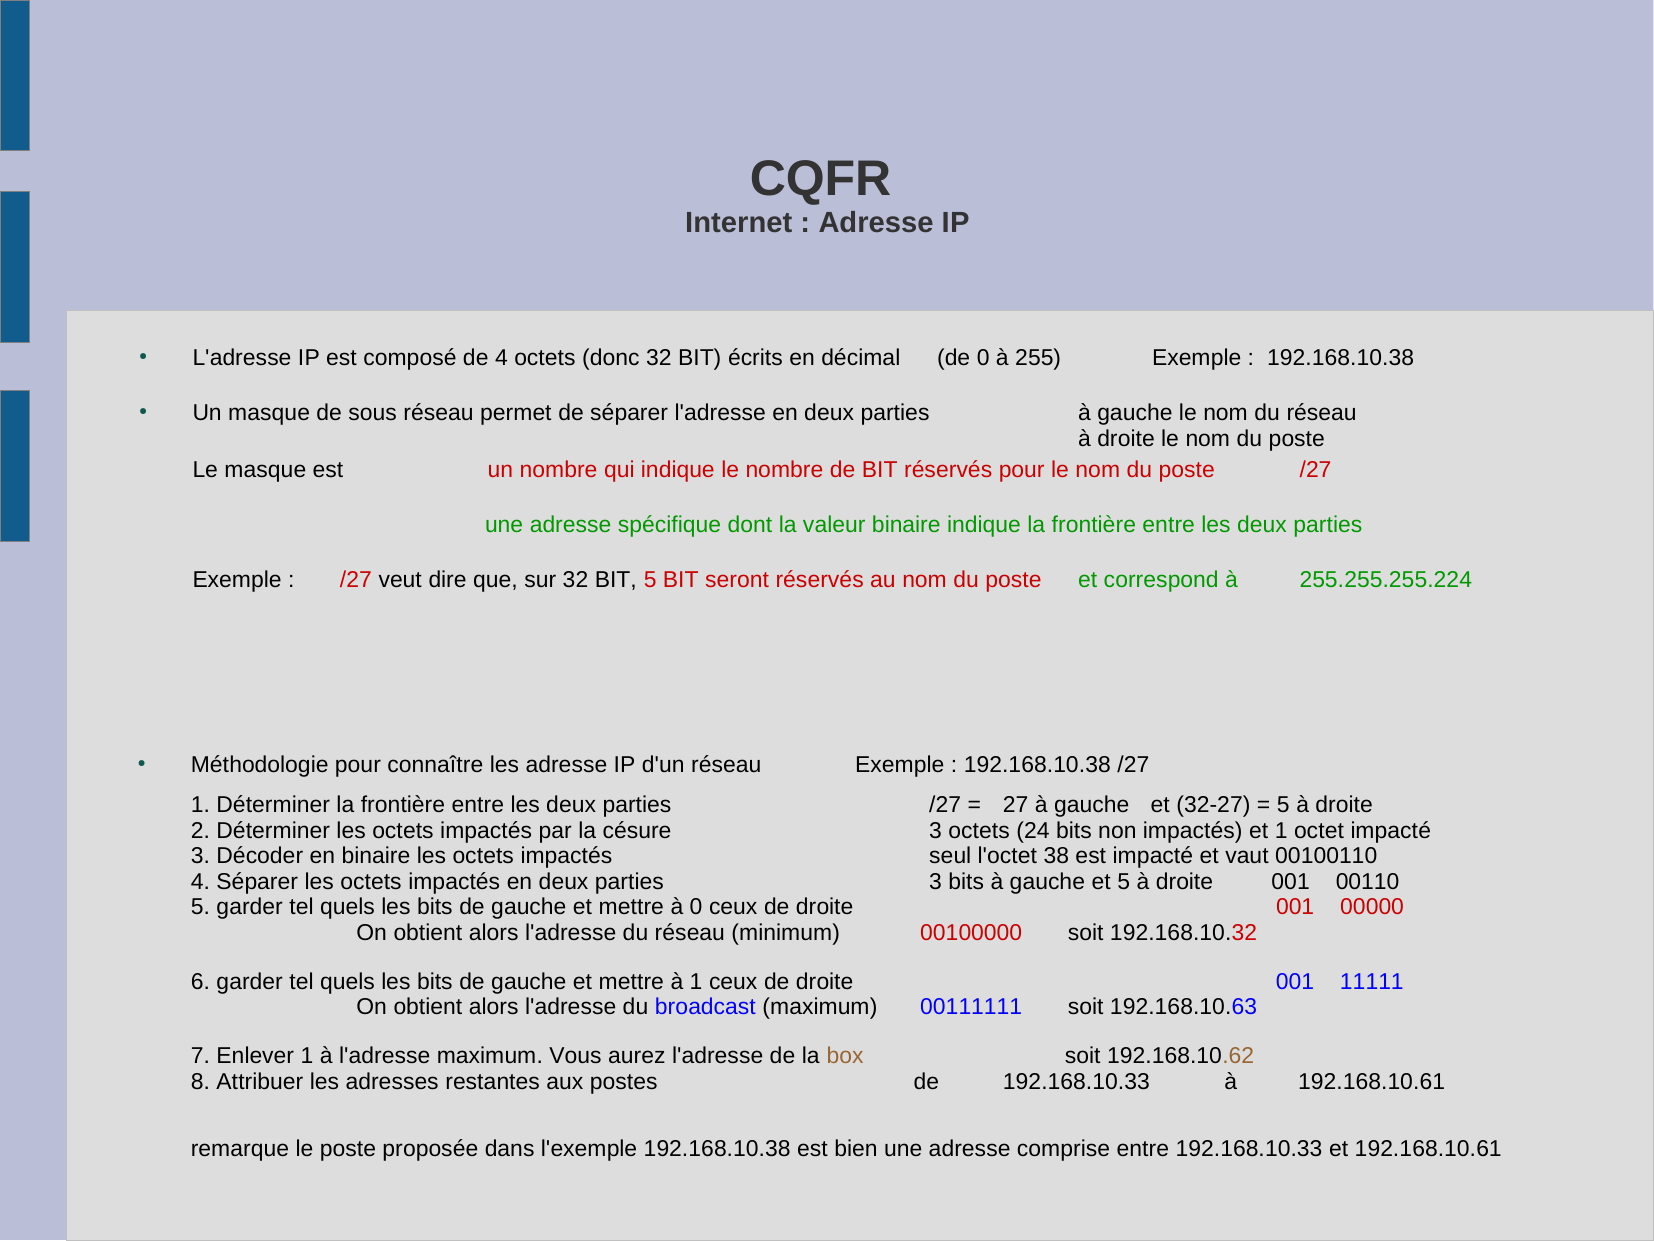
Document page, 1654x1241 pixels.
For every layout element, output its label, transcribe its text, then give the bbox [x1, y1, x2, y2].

title CQFR Internet : Adresse IP [121, 91, 1534, 299]
list Méthodologie pour connaître les adresse IP d'un réseau Exemple : 192.168.10.38 /27 1. Déterminer la frontière entre les deux parties /27 = 27 à gauche et (32-27) = 5 à droite 2. Déterminer les octets impactés par la césure 3 octets (24 bits non impactés) et 1 octet impacté 3. Décoder en binaire les octets impactés seul l'octet 38 est impacté et vaut 00100110 4. Séparer les octets impactés en deux parties 3 bits à gauche et 5 à droite 001 00110 5. garder tel quels les bits de gauche et mettre à 0 ceux de droite 001 00000 On obtient alors l'adresse du réseau (minimum) 00100000 soit 192.168.10.32 6. garder tel quels les bits de gauche et mettre à 1 ceux de droite 001 11111 On obtient alors l'adresse du broadcast (maximum) 00111111 soit 192.168.10.63 7. Enlever 1 à l'adresse maximum. Vous aurez l'adresse de la box soit 192.168.10.62 8. Attribuer les adresses restantes aux postes de 192.168.10.33 à 192.168.10.61 remarque le poste proposée dans l'exemple 192.168.10.38 est bien une adresse comprise entre 192.168.10.33 et 192.168.10.61 [120, 751, 1533, 1190]
list L'adresse IP est composé de 4 octets (donc 32 BIT) écrits en décimal (de 0 à 255) Exemple : 192.168.10.38 Un masque de sous réseau permet de séparer l'adresse en deux parties à gauche le nom du réseau à droite le nom du poste Le masque est un nombre qui indique le nombre de BIT réservés pour le nom du poste /27 une adresse spécifique dont la valeur binaire indique la frontière entre les deux parties Exemple : /27 veut dire que, sur 32 BIT, 5 BIT seront réservés au nom du poste et correspond à 255.255.255.224 [121, 344, 1534, 718]
